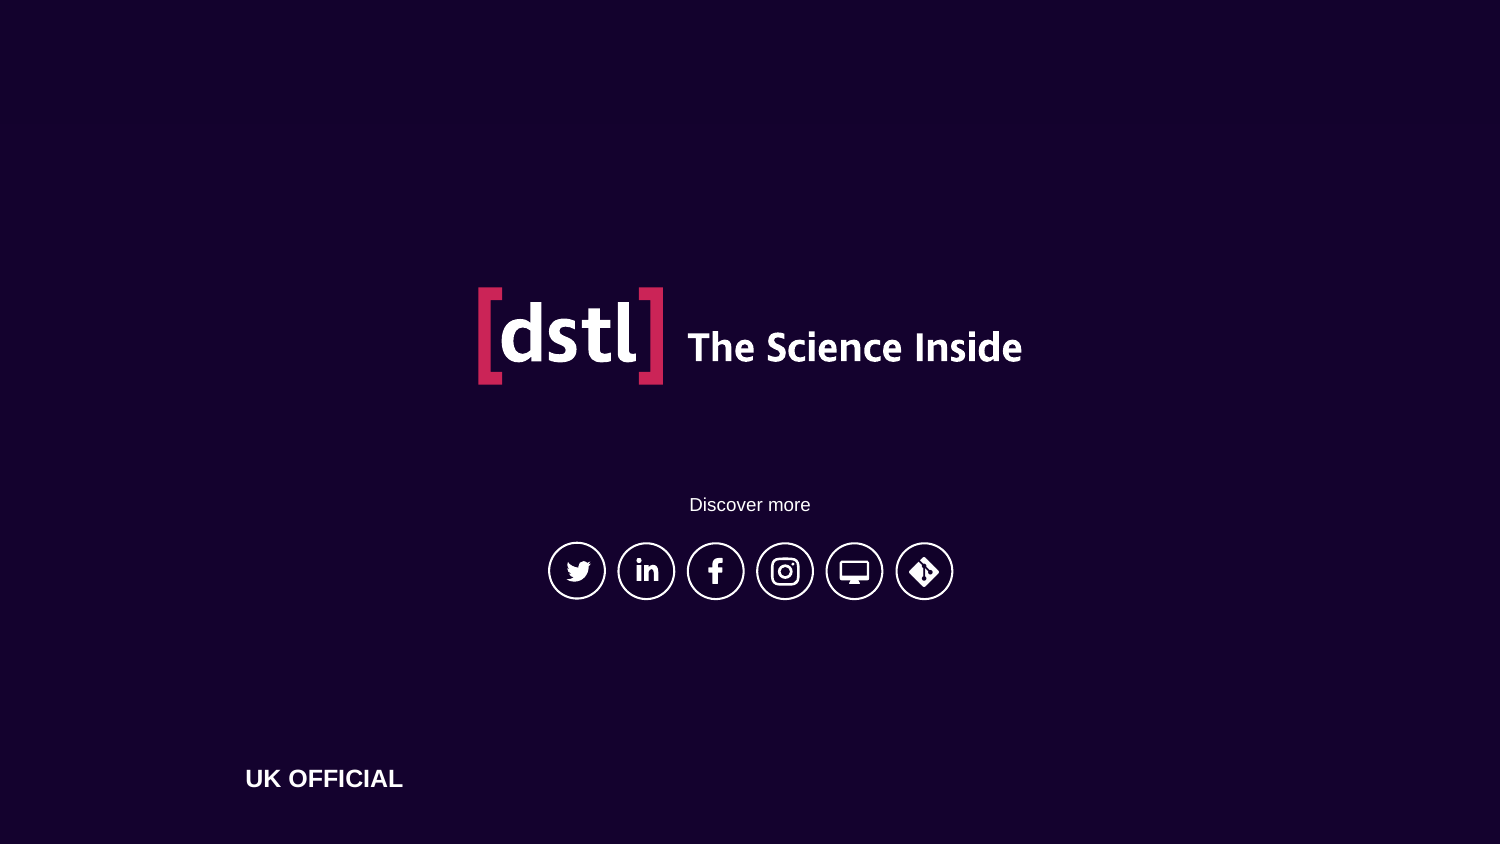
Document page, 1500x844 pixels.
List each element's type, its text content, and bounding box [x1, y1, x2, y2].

text_box UK OFFICIAL [230, 754, 1458, 800]
